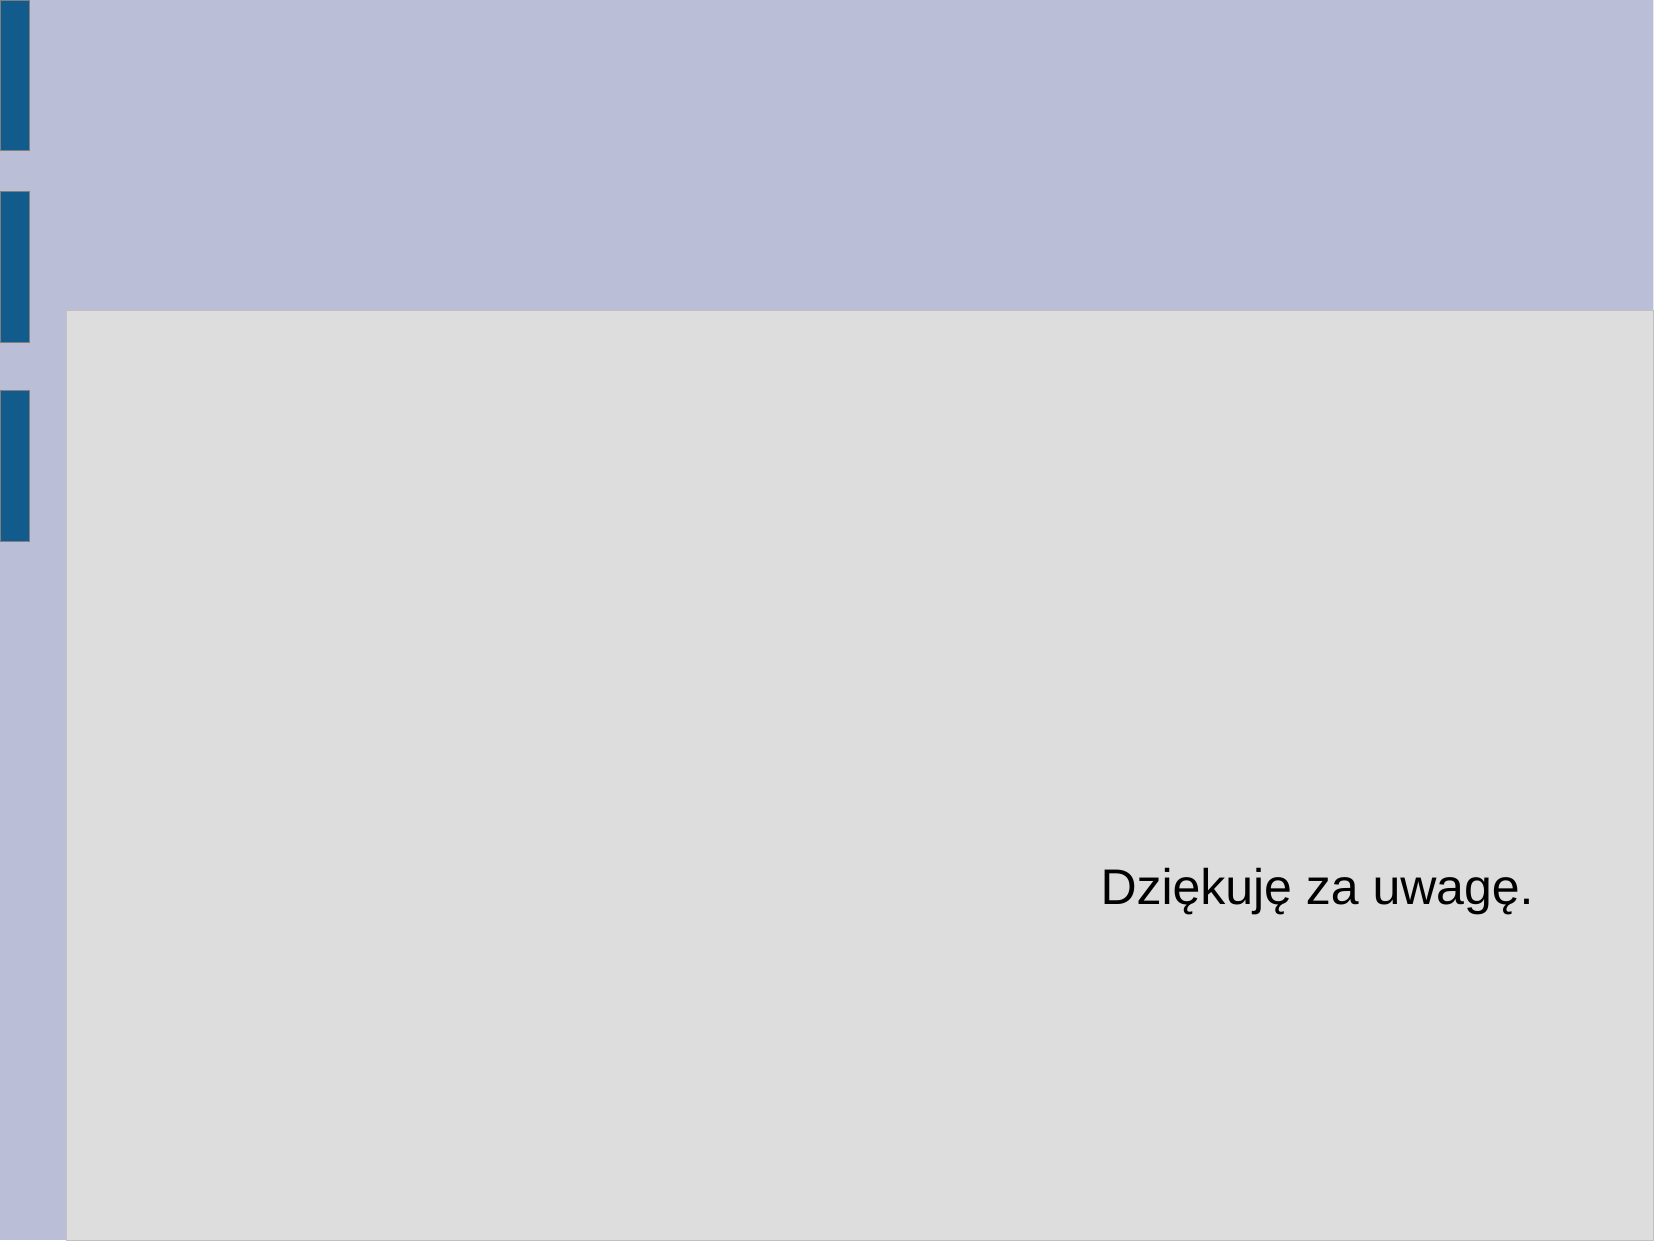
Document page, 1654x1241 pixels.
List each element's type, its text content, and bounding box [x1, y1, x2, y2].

subtitle Dziękuję za uwagę. [121, 91, 1534, 1126]
